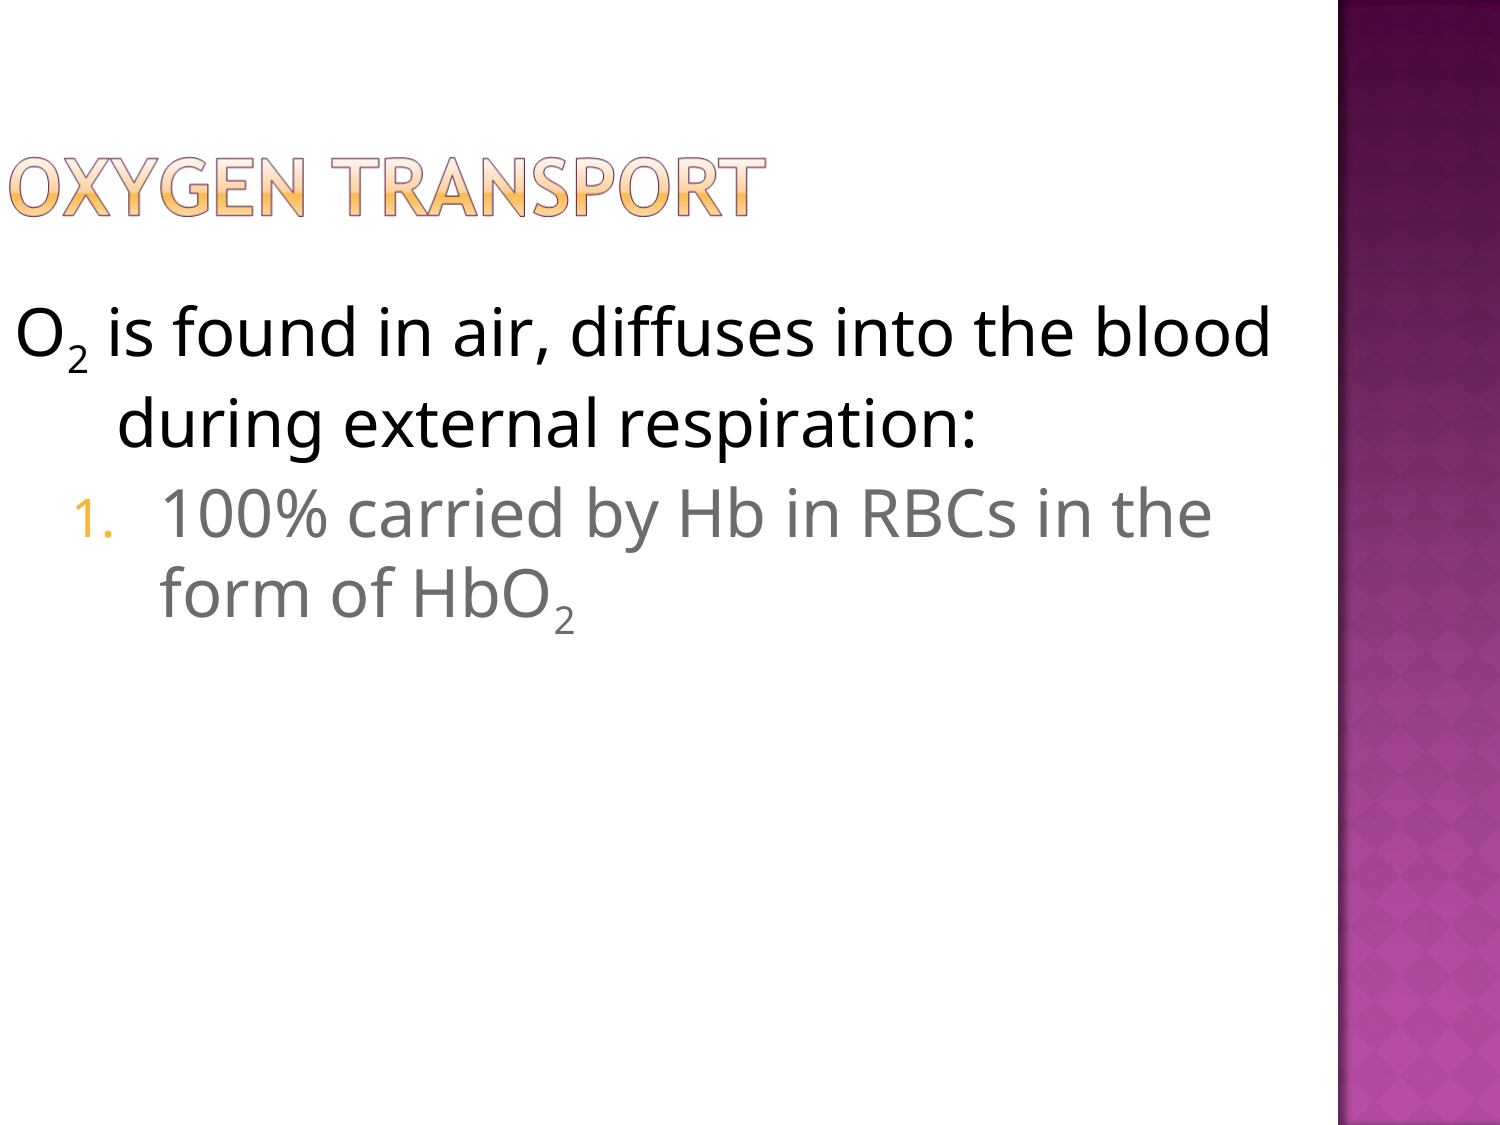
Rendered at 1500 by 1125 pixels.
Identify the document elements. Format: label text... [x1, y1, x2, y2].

list O2 is found in air, diffuses into the blood during external respiration: 100% carried by Hb in RBCs in the form of HbO2 [0, 282, 1351, 1006]
picture [1337, 0, 1500, 1125]
text_box [0, 18, 1240, 235]
